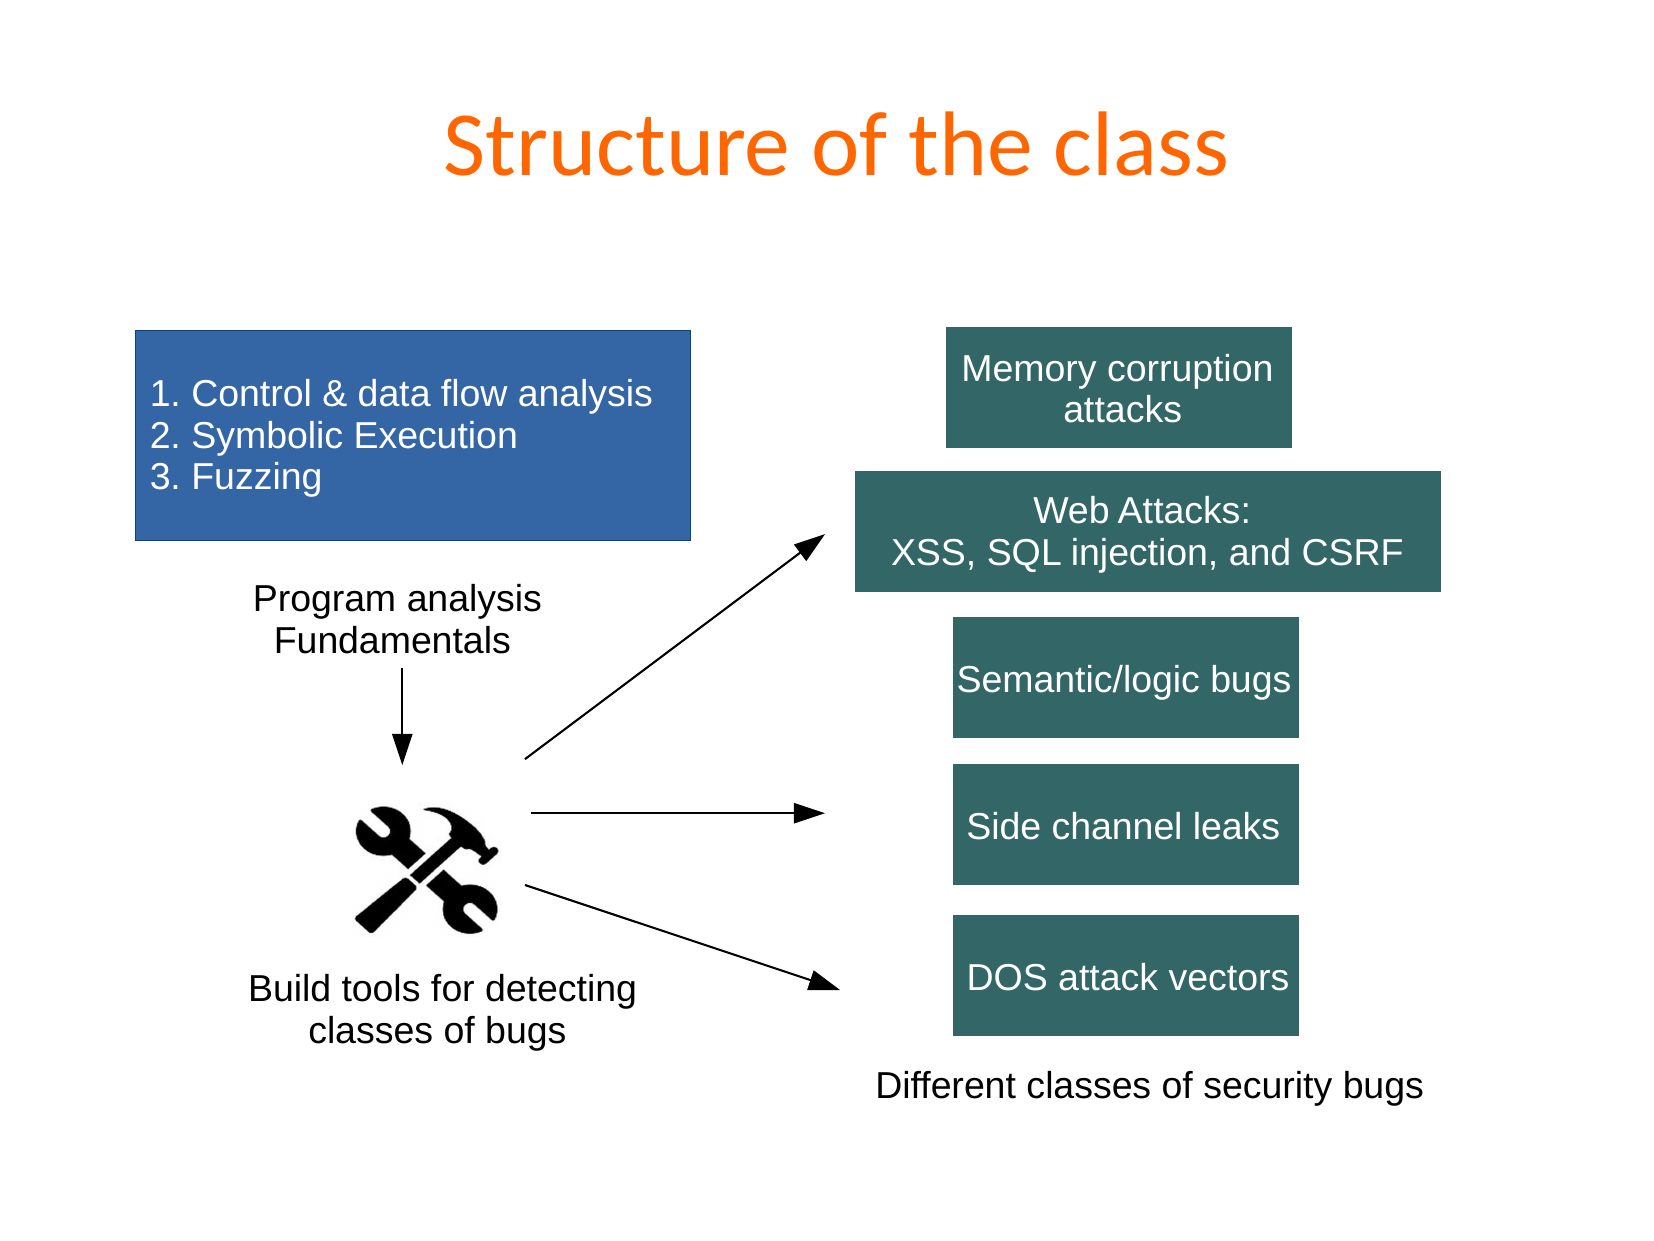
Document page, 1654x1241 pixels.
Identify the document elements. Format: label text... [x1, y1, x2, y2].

text_box [953, 708, 1299, 738]
text_box Memory corruption attacks [946, 339, 1300, 445]
text_box [953, 617, 1299, 651]
text_box [953, 764, 1299, 885]
text_box Side channel leaks [941, 798, 1297, 855]
picture [351, 802, 502, 938]
text_box [946, 327, 1292, 339]
text_box [953, 1006, 1299, 1036]
text_box Web Attacks: XSS, SQL injection, and CSRF [855, 471, 1441, 592]
text_box Semantic/logic bugs [941, 651, 1307, 708]
text_box 1. Control & data flow analysis 2. Symbolic Execution 3. Fuzzing [135, 330, 691, 541]
text_box Build tools for detecting classes of bugs [210, 960, 676, 1100]
text_box Different classes of security bugs [855, 1057, 1456, 1156]
text_box [953, 915, 1299, 948]
text_box Program analysis Fundamentals [180, 570, 616, 668]
title Structure of the class [82, 49, 1571, 257]
text_box DOS attack vectors [941, 948, 1305, 1006]
